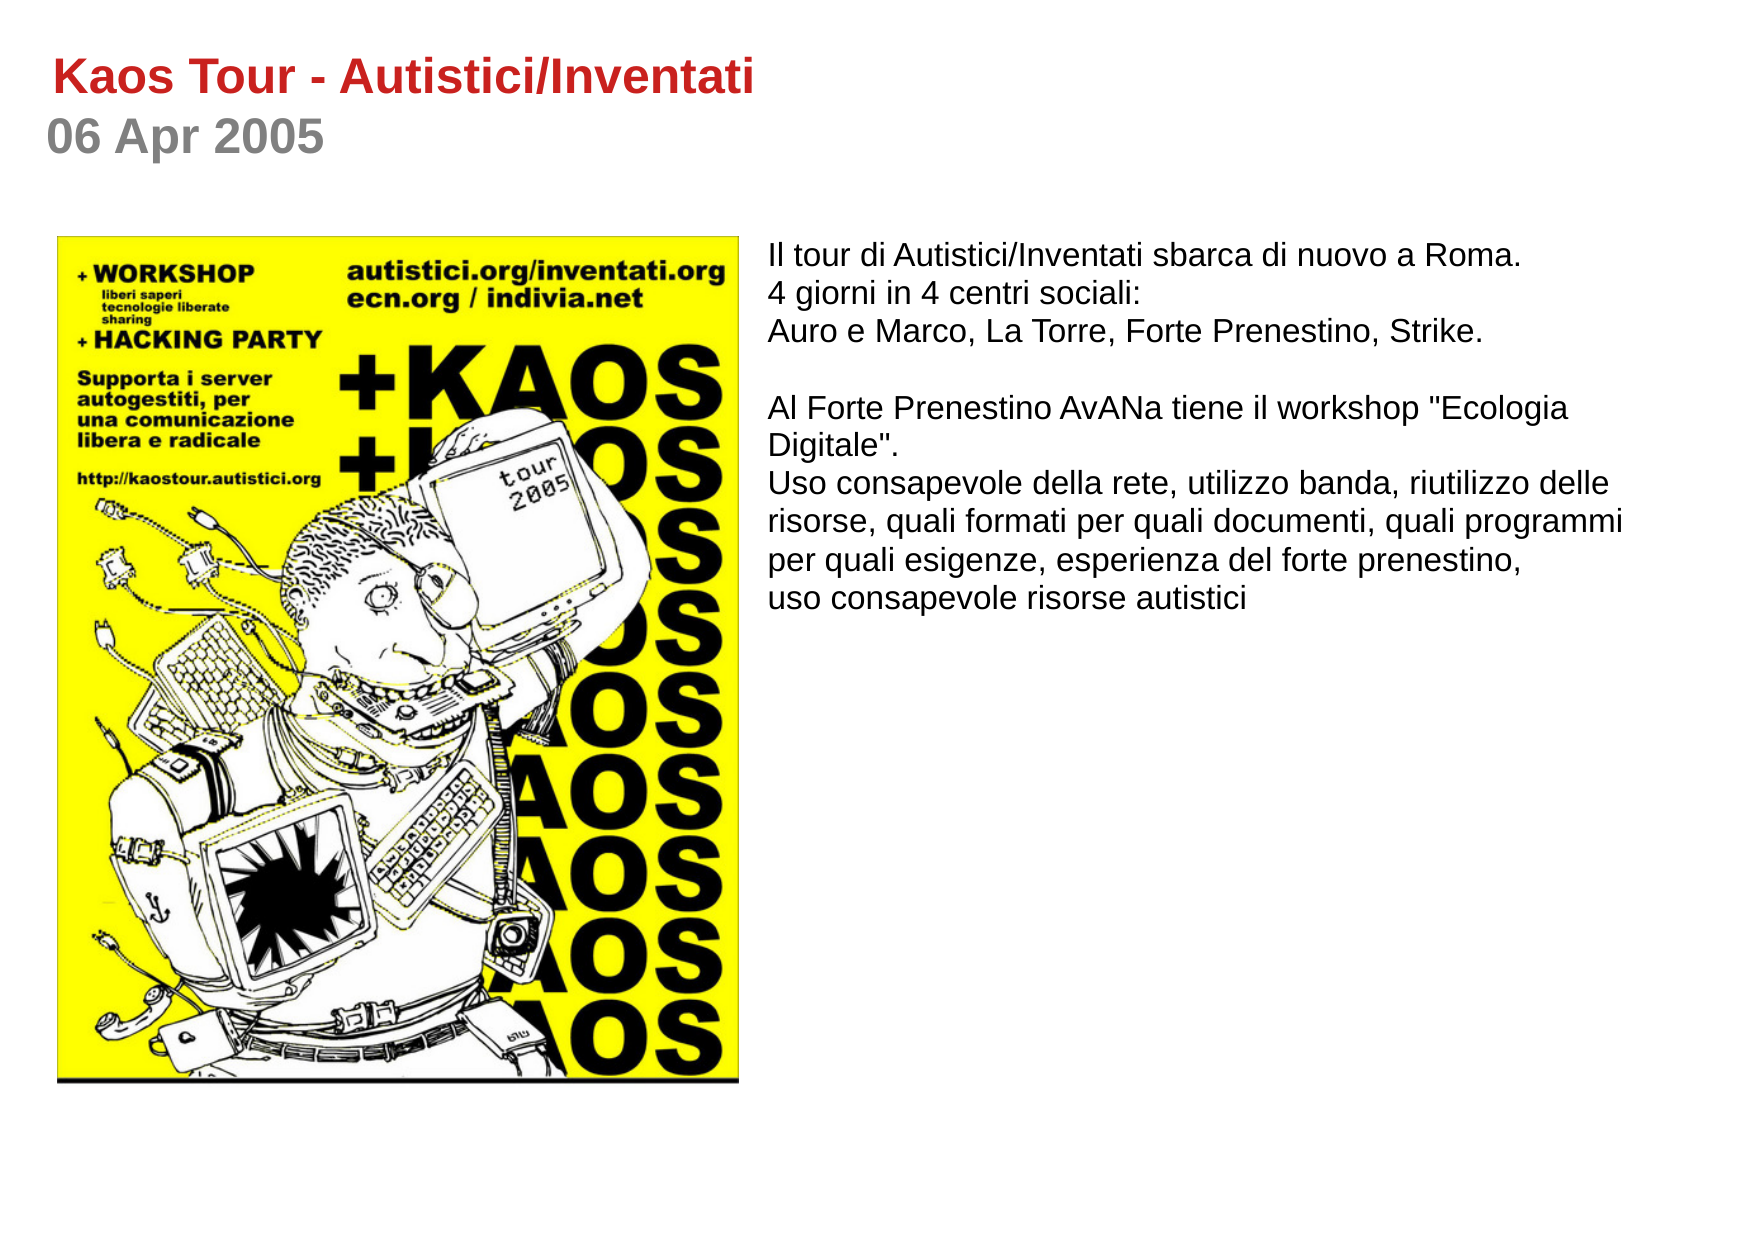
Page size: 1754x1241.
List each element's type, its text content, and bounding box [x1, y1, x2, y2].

text_box 06 Apr 2005 [31, 101, 768, 178]
picture [57, 236, 739, 1209]
title Kaos Tour - Autistici/Inventati [52, 39, 1713, 114]
subtitle Il tour di Autistici/Inventati sbarca di nuovo a Roma. 4 giorni in 4 centri sociali: Auro e Marco, La Torre, Forte Prenestino, Strike. Al Forte Prenestino AvANa tiene il workshop "Ecologia Digitale". Uso consapevole della rete, utilizzo banda, riutilizzo delle risorse, quali formati per quali documenti, quali programmi per quali esigenze, esperienza del forte prenestino, uso consapevole risorse autistici [767, 236, 1692, 1182]
